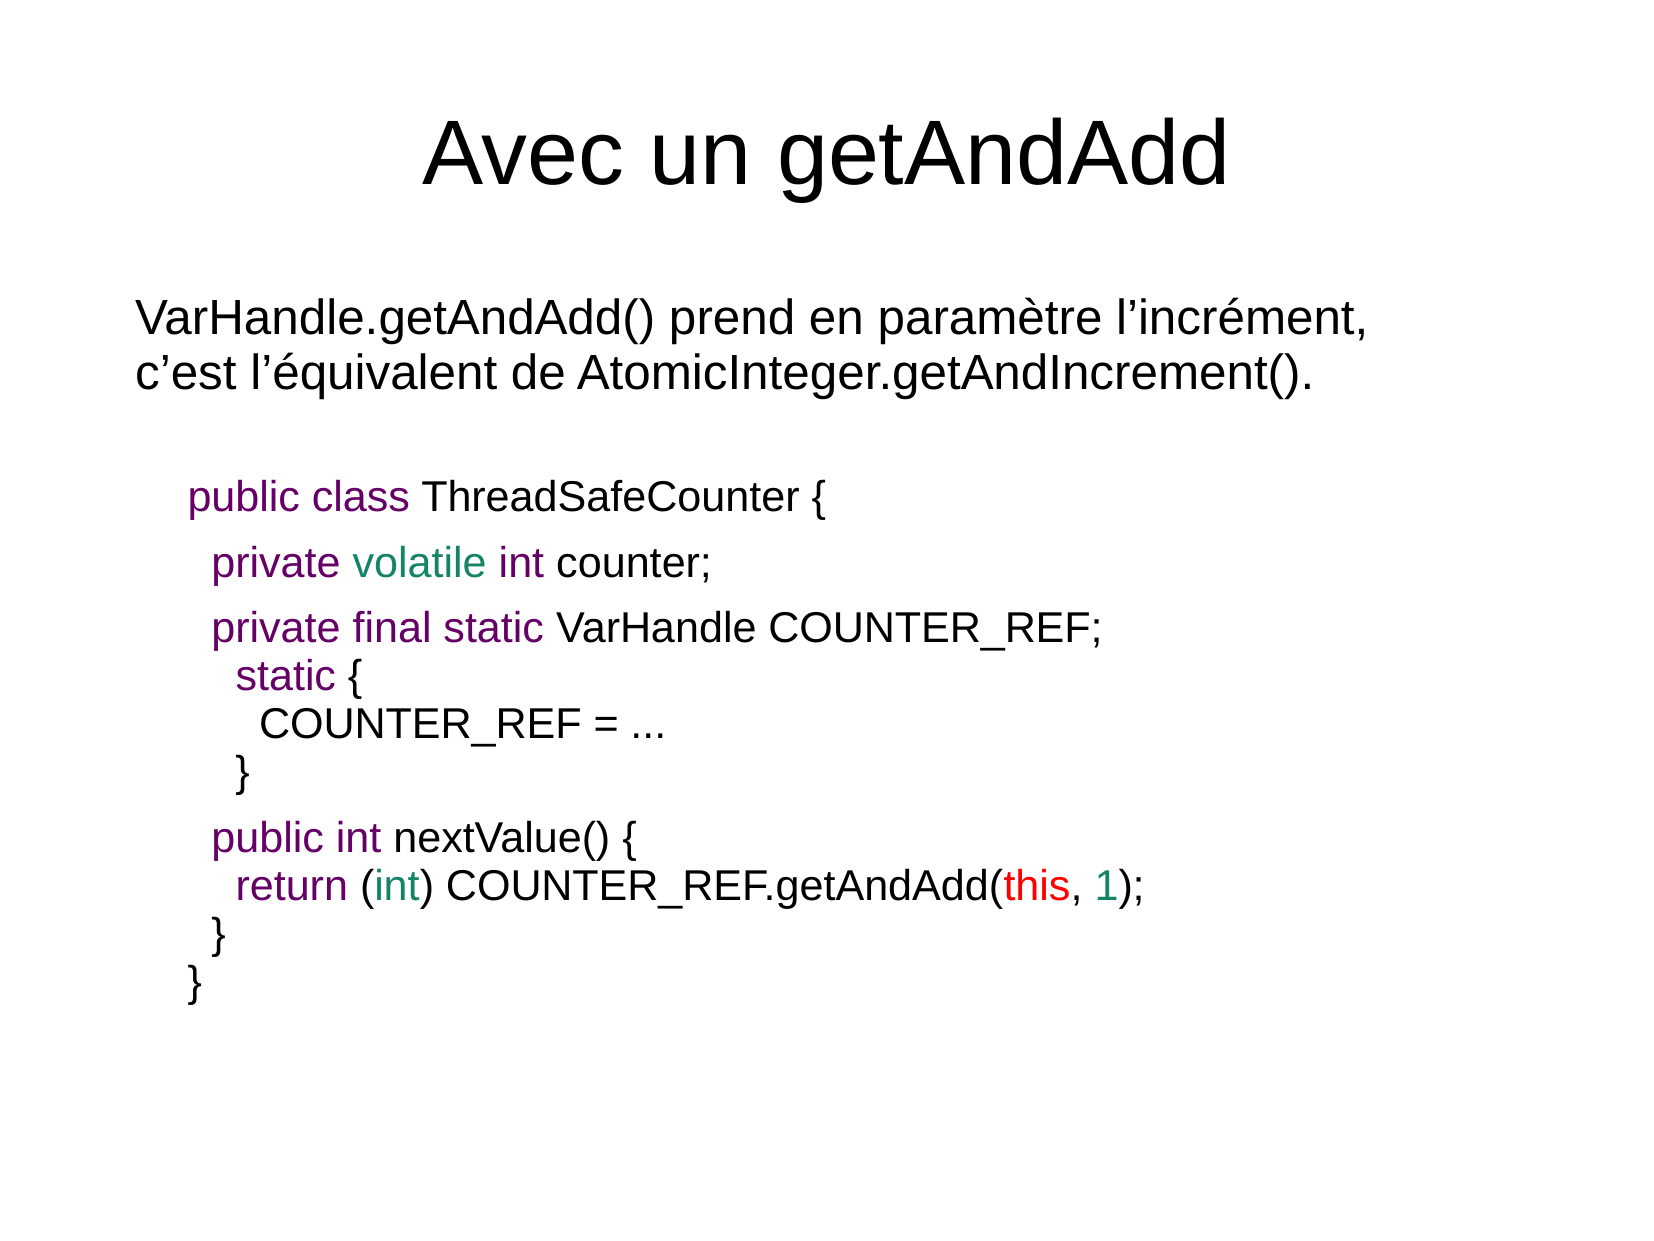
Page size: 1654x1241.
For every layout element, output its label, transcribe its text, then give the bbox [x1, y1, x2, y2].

title Avec un getAndAdd [82, 49, 1571, 257]
list VarHandle.getAndAdd() prend en paramètre l’incrément, c’est l’équivalent de AtomicInteger.getAndIncrement(). public class ThreadSafeCounter { private volatile int counter; private final static VarHandle COUNTER_REF; static { COUNTER_REF = ... } public int nextValue() { return (int) COUNTER_REF.getAndAdd(this, 1); } } [82, 290, 1571, 1010]
